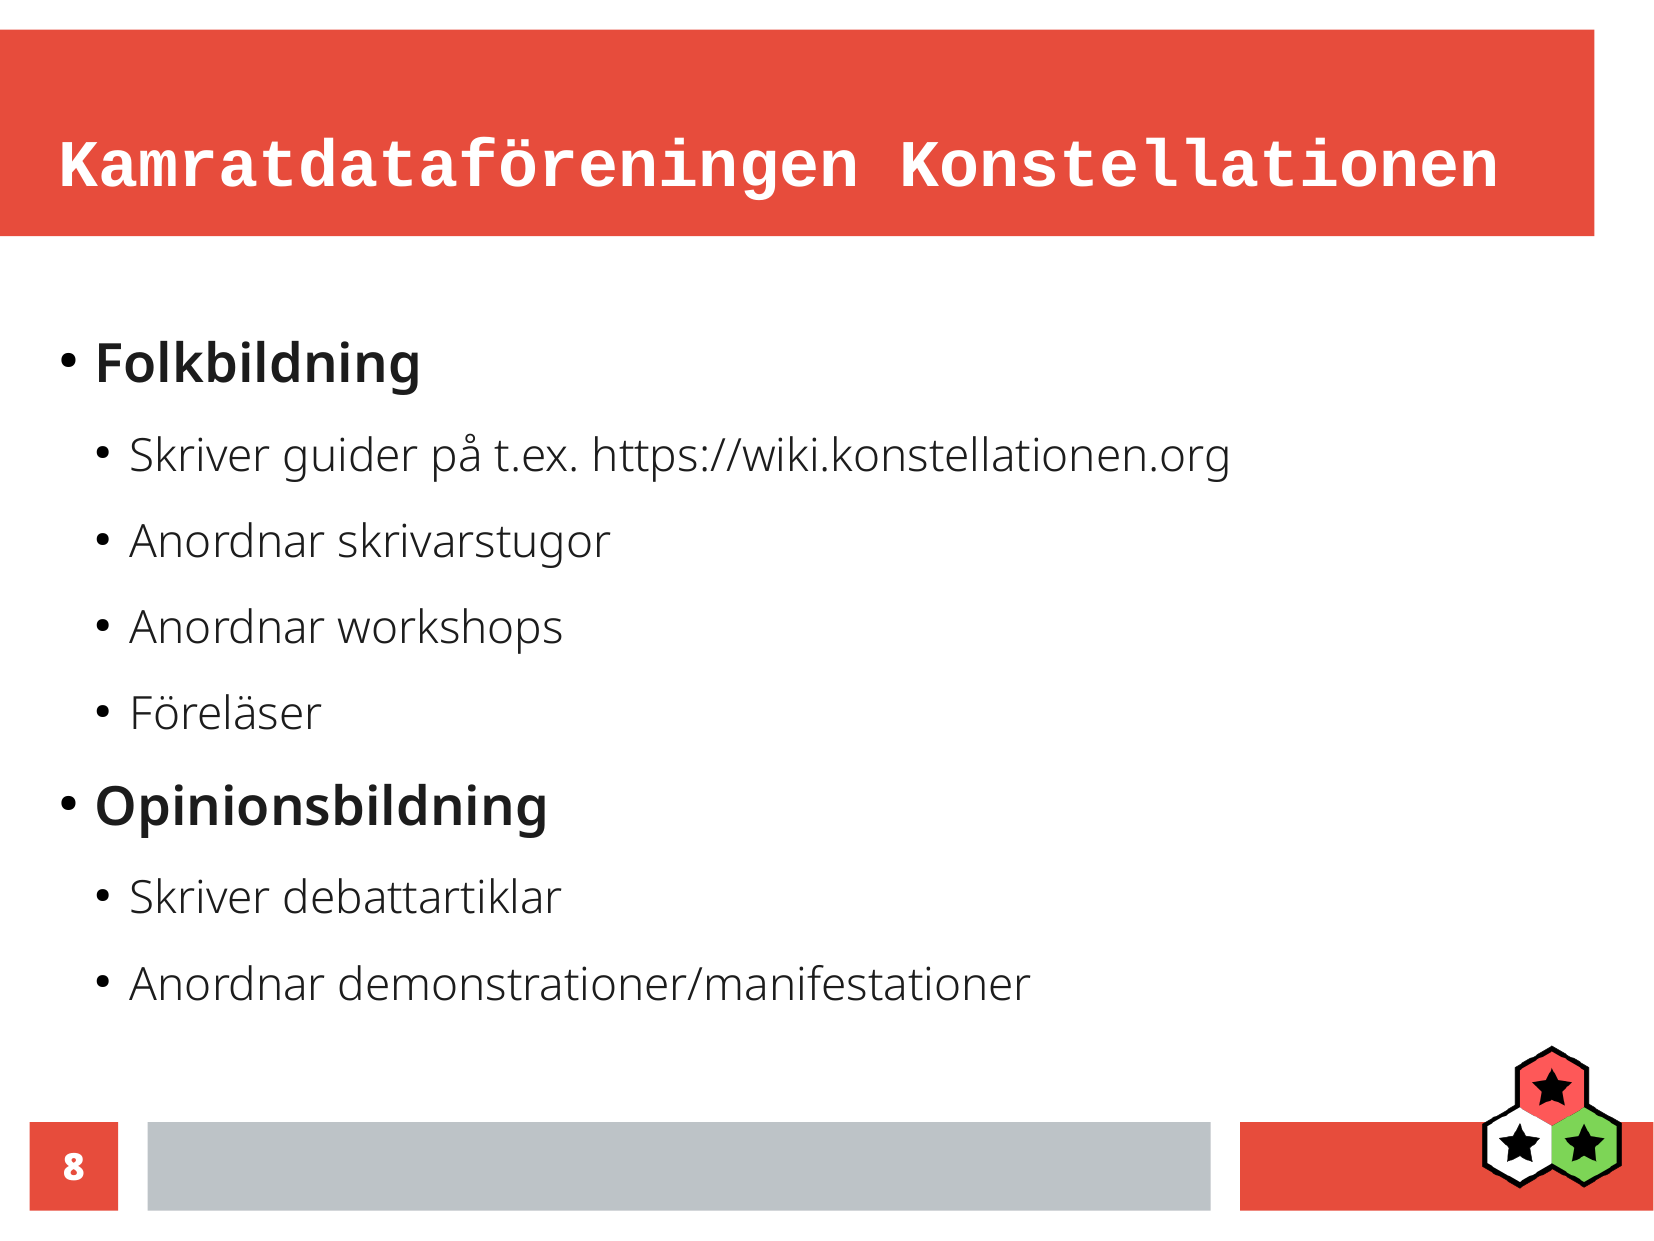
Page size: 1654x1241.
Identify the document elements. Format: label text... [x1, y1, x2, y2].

title Kamratdataföreningen Konstellationen [59, 59, 1595, 207]
list Folkbildning Skriver guider på t.ex. https://wiki.konstellationen.org Anordnar skrivarstugor Anordnar workshops Föreläser Opinionsbildning Skriver debattartiklar Anordnar demonstrationer/manifestationer [59, 324, 1565, 1093]
picture [1463, 1028, 1640, 1205]
